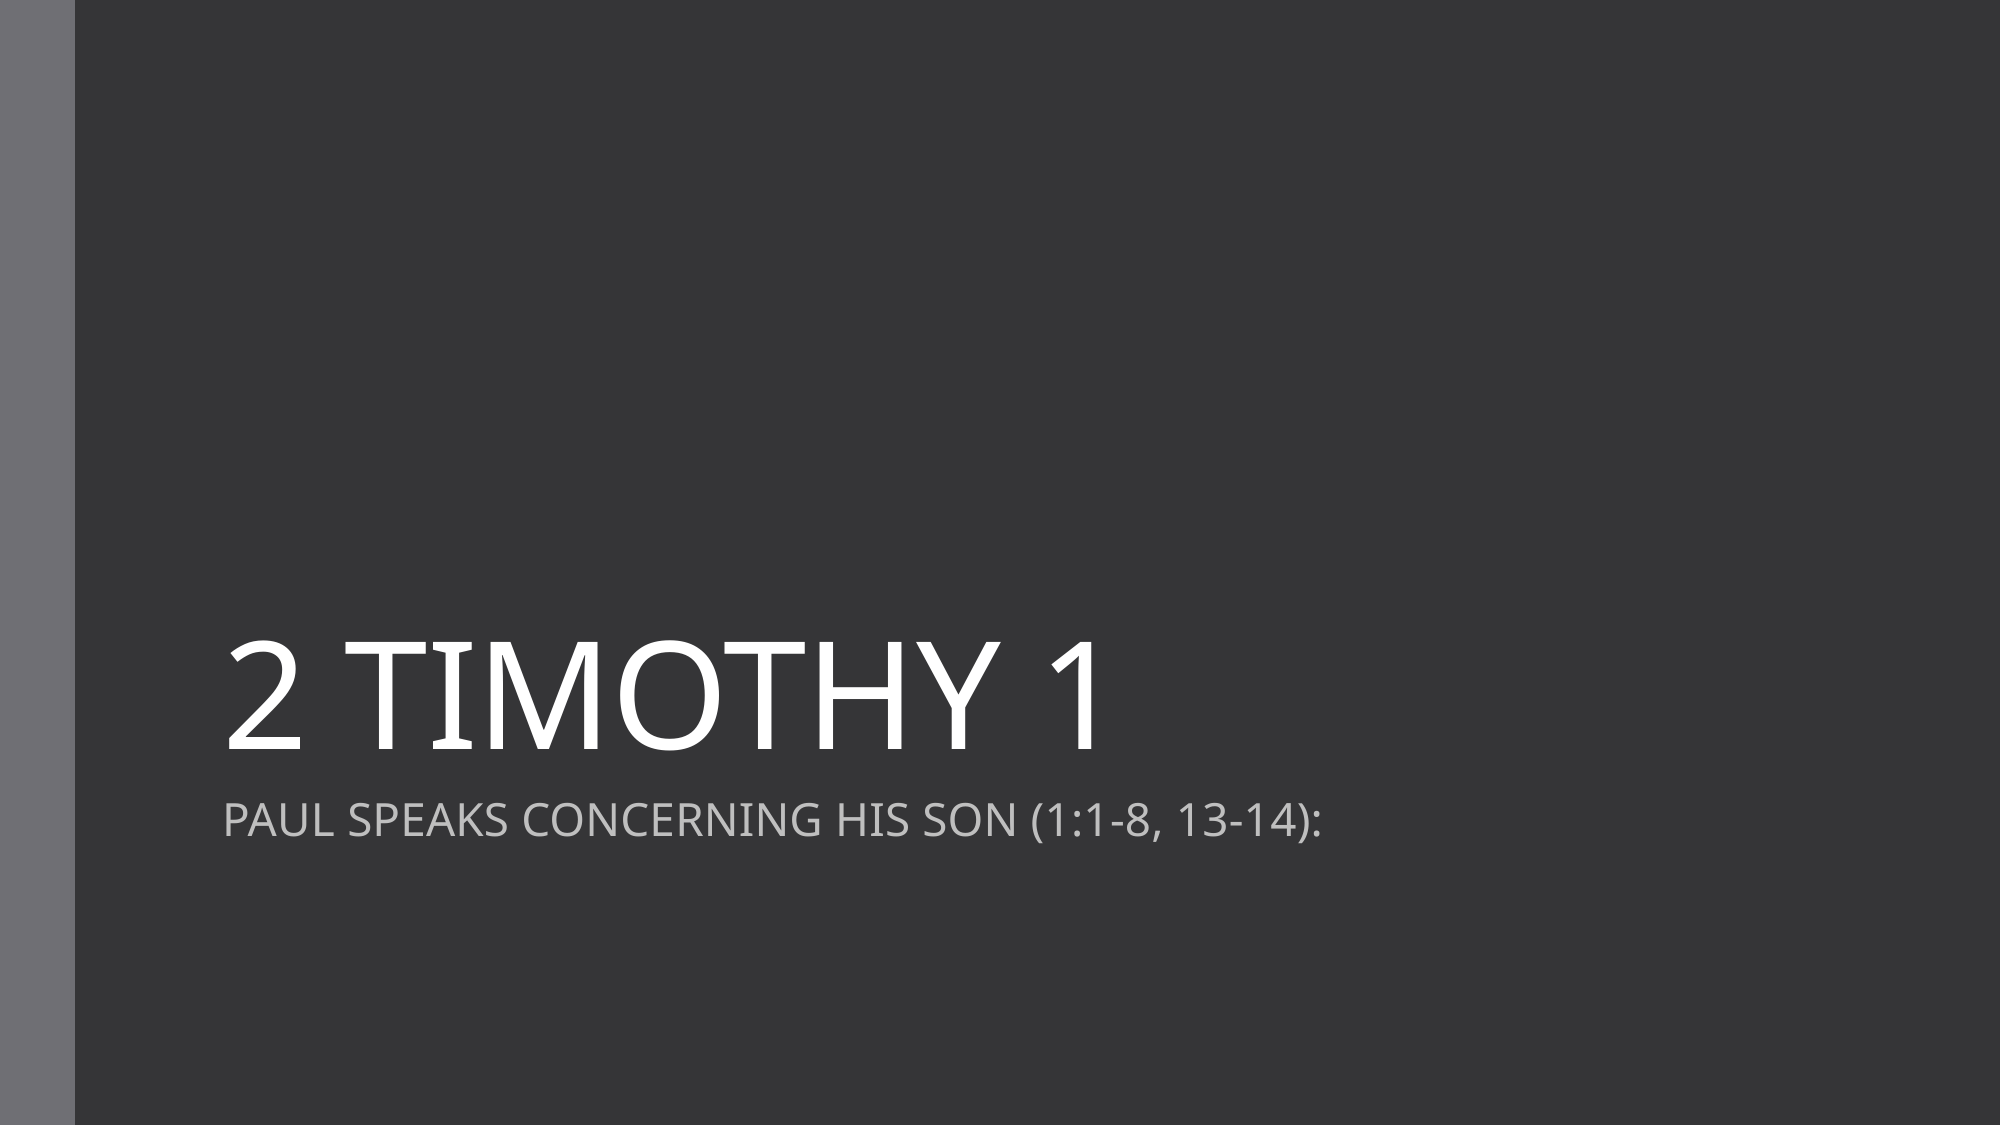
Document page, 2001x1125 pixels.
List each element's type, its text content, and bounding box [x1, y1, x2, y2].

title 2 TIMOTHY 1 [206, 124, 1752, 787]
subtitle PAUL SPEAKS CONCERNING HIS SON (1:1-8, 13-14): [206, 787, 1752, 1066]
